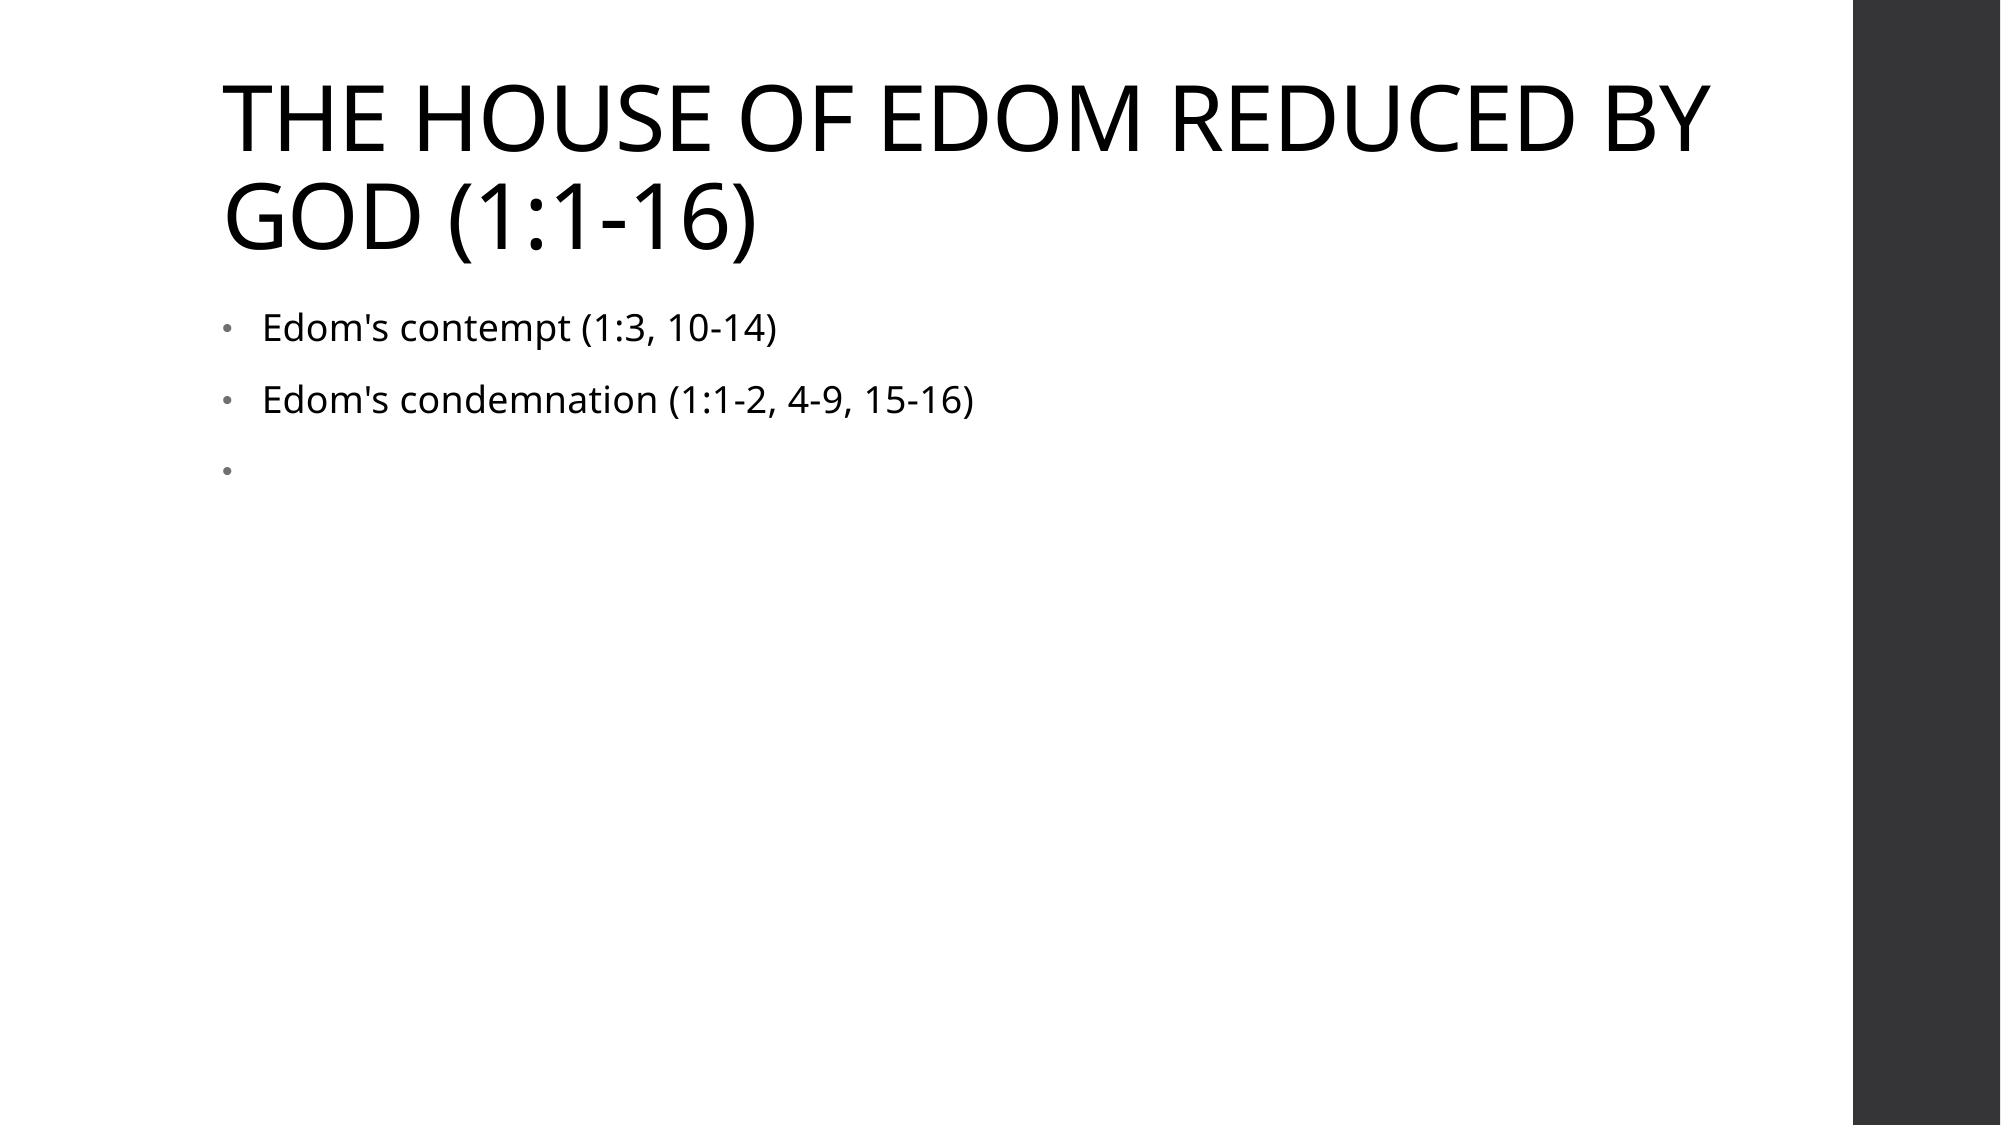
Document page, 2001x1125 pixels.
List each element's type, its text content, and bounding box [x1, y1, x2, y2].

list Edom's contempt (1:3, 10-14) Edom's condemnation (1:1-2, 4-9, 15-16) [206, 299, 1617, 1014]
title THE HOUSE OF EDOM REDUCED BY GOD (1:1-16) [206, 60, 1797, 278]
